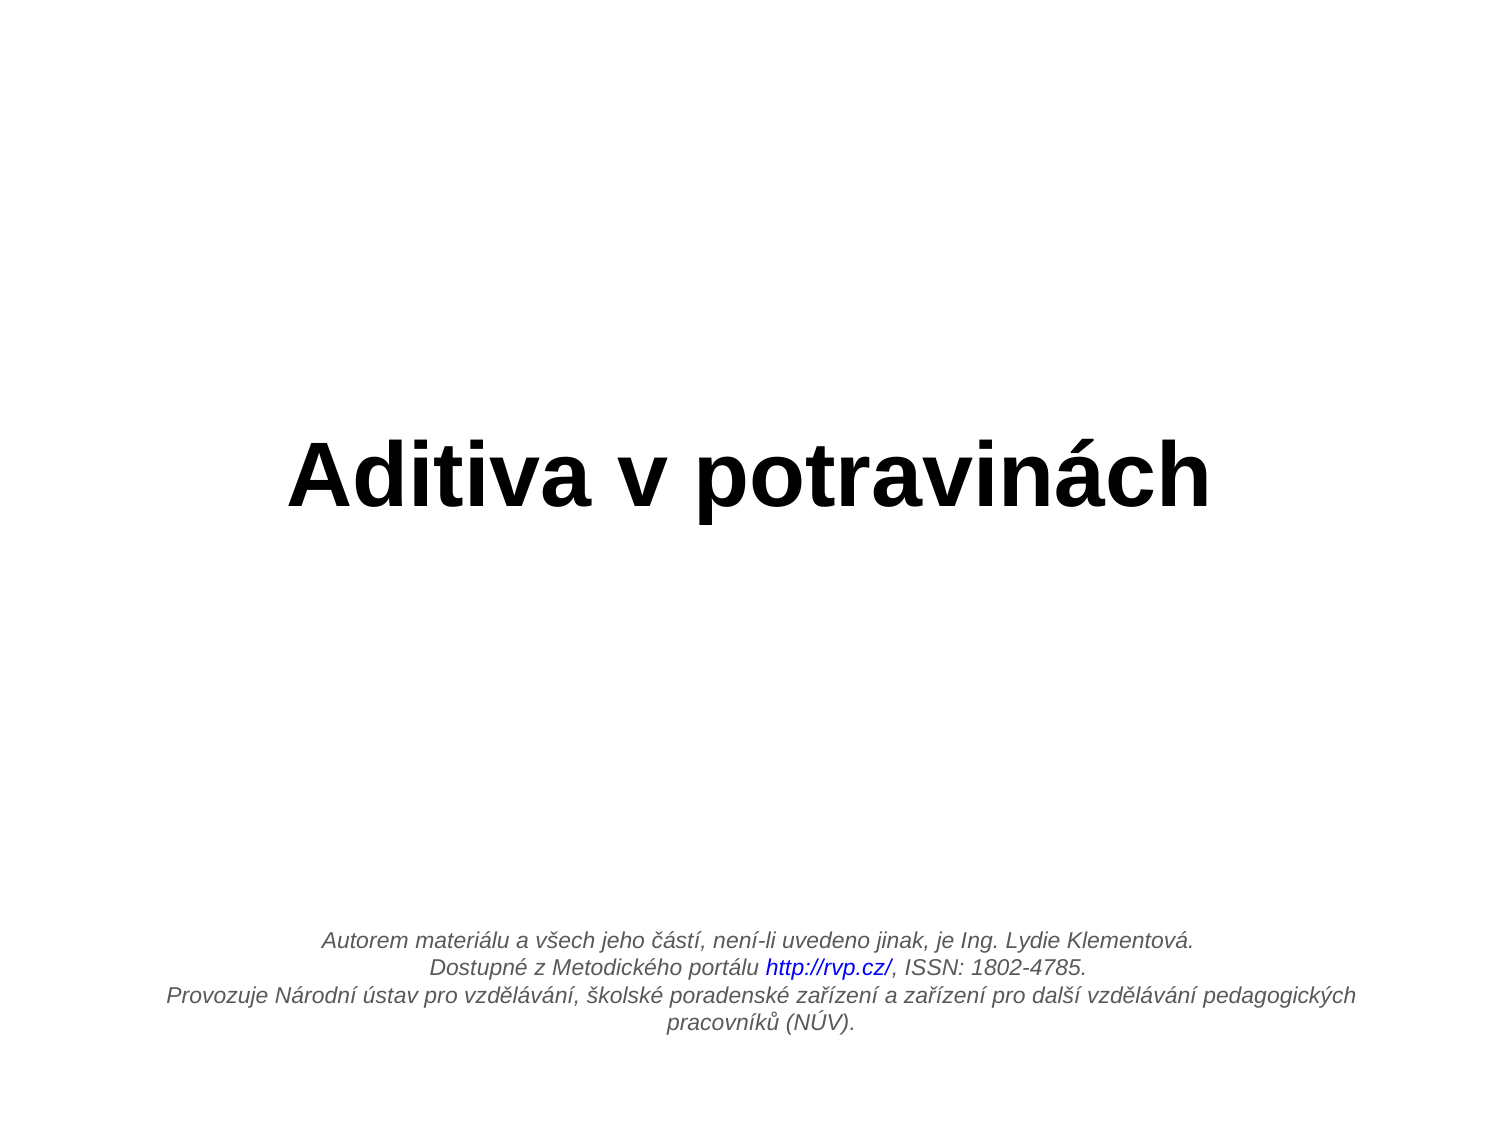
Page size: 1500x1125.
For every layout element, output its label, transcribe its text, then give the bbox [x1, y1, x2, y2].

text_box Autorem materiálu a všech jeho částí, není-li uvedeno jinak, je Ing. Lydie Klementová. Dostupné z Metodického portálu http://rvp.cz/, ISSN: 1802-4785. Provozuje Národní ústav pro vzdělávání, školské poradenské zařízení a zařízení pro další vzdělávání pedagogických pracovníků (NÚV). [147, 964, 1377, 1025]
title Aditiva v potravinách [112, 349, 1388, 591]
